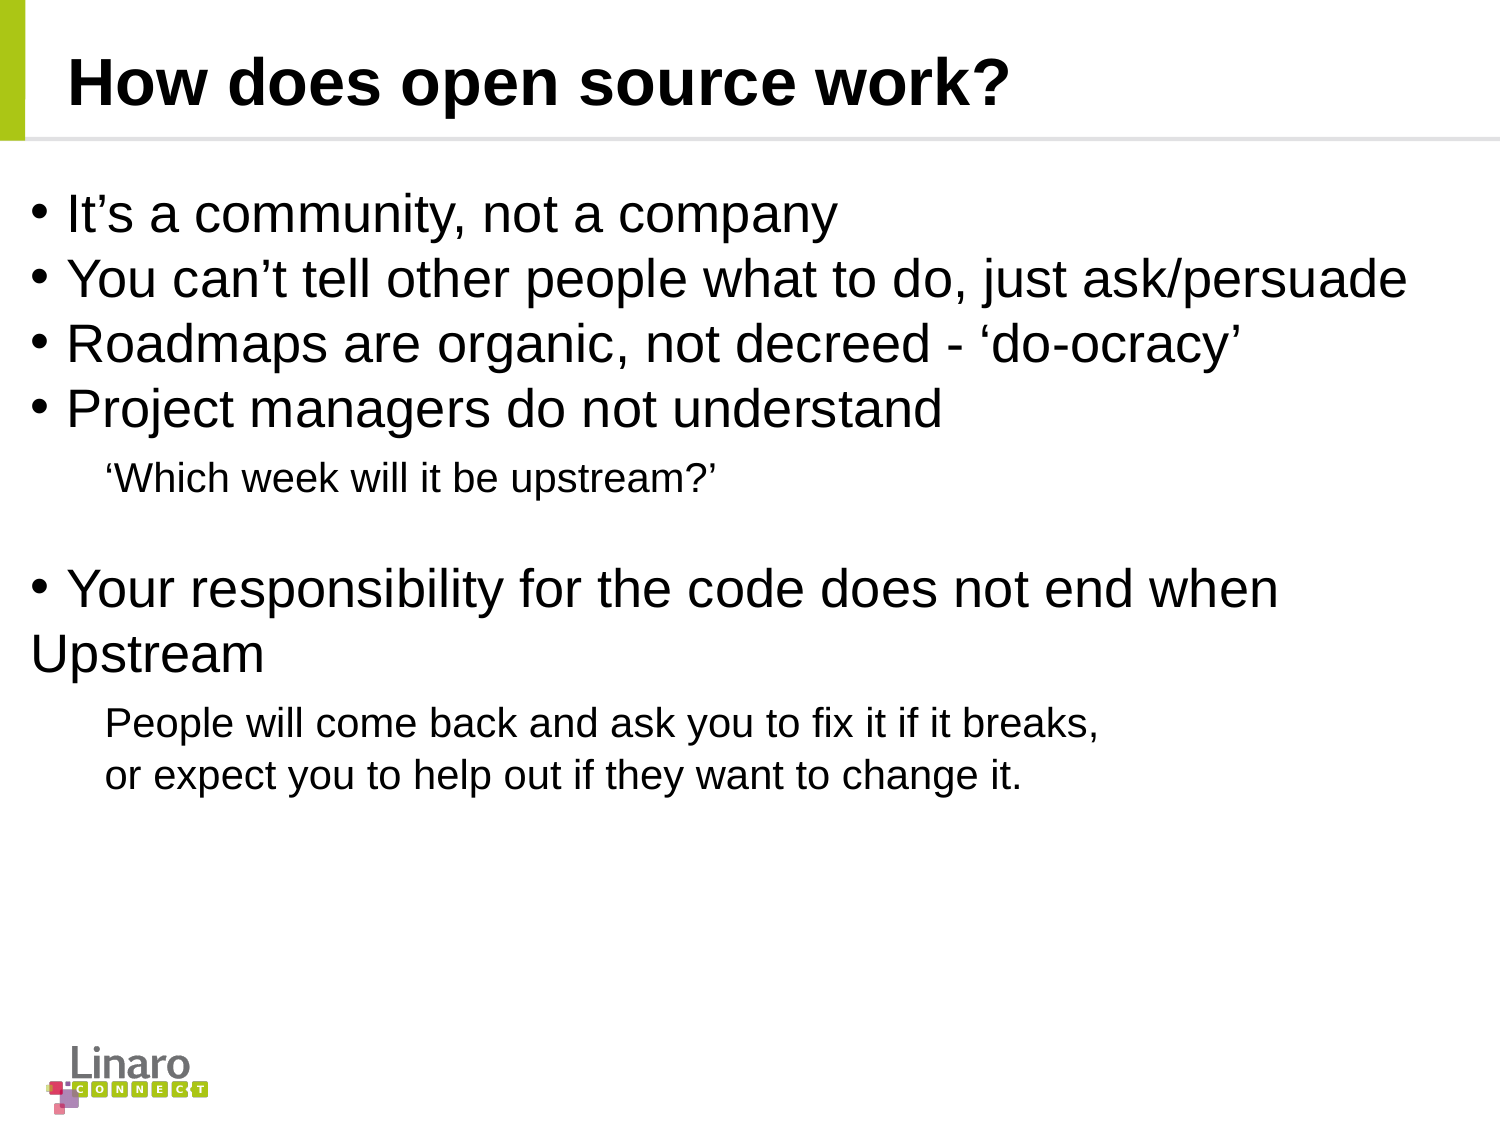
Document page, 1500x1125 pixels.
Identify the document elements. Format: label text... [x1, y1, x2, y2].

text_box It’s a community, not a company You can’t tell other people what to do, just ask/persuade Roadmaps are organic, not decreed - ‘do-ocracy’ Project managers do not understand ‘Which week will it be upstream?’ Your responsibility for the code does not end when Upstream People will come back and ask you to fix it if it breaks, or expect you to help out if they want to change it. [16, 163, 1482, 1038]
text_box How does open source work? [53, 23, 1465, 136]
picture [39, 1041, 216, 1119]
